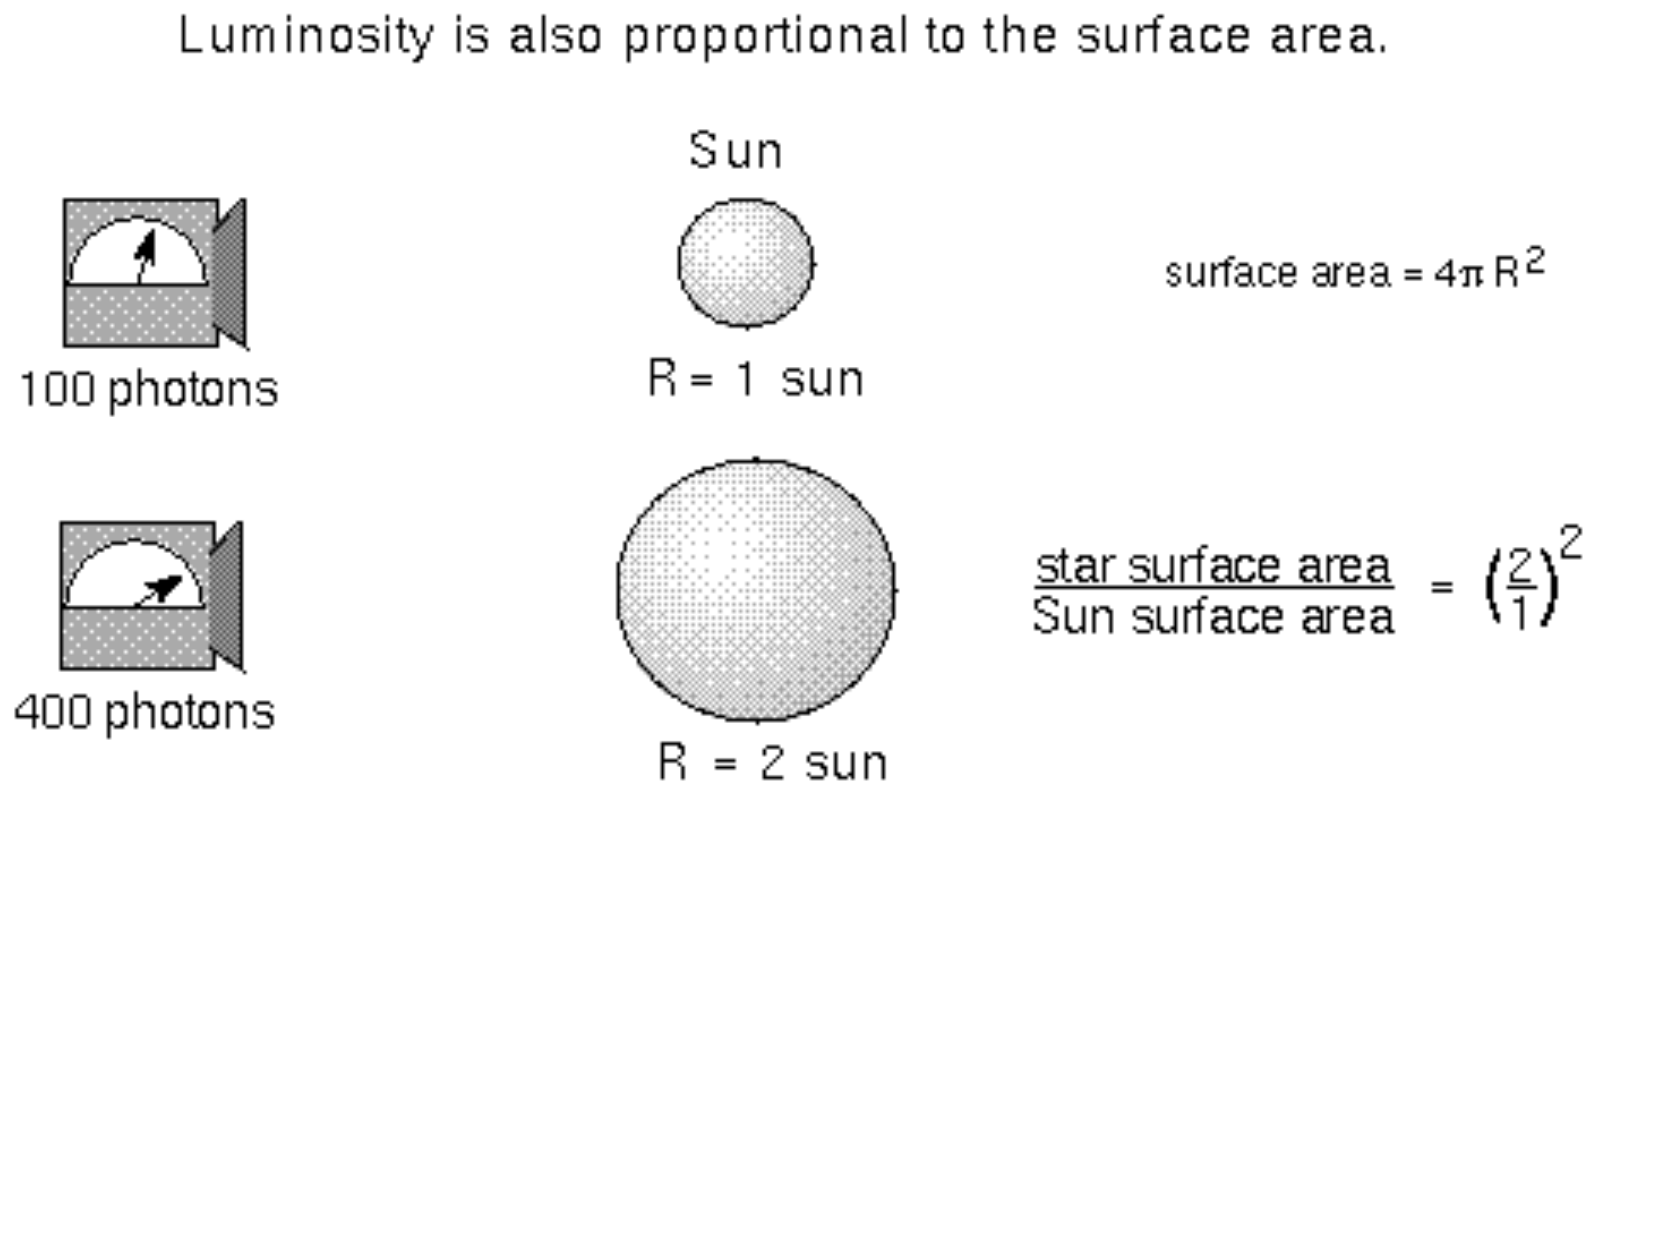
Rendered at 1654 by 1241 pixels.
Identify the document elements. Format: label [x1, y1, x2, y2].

picture [3, 0, 1654, 802]
